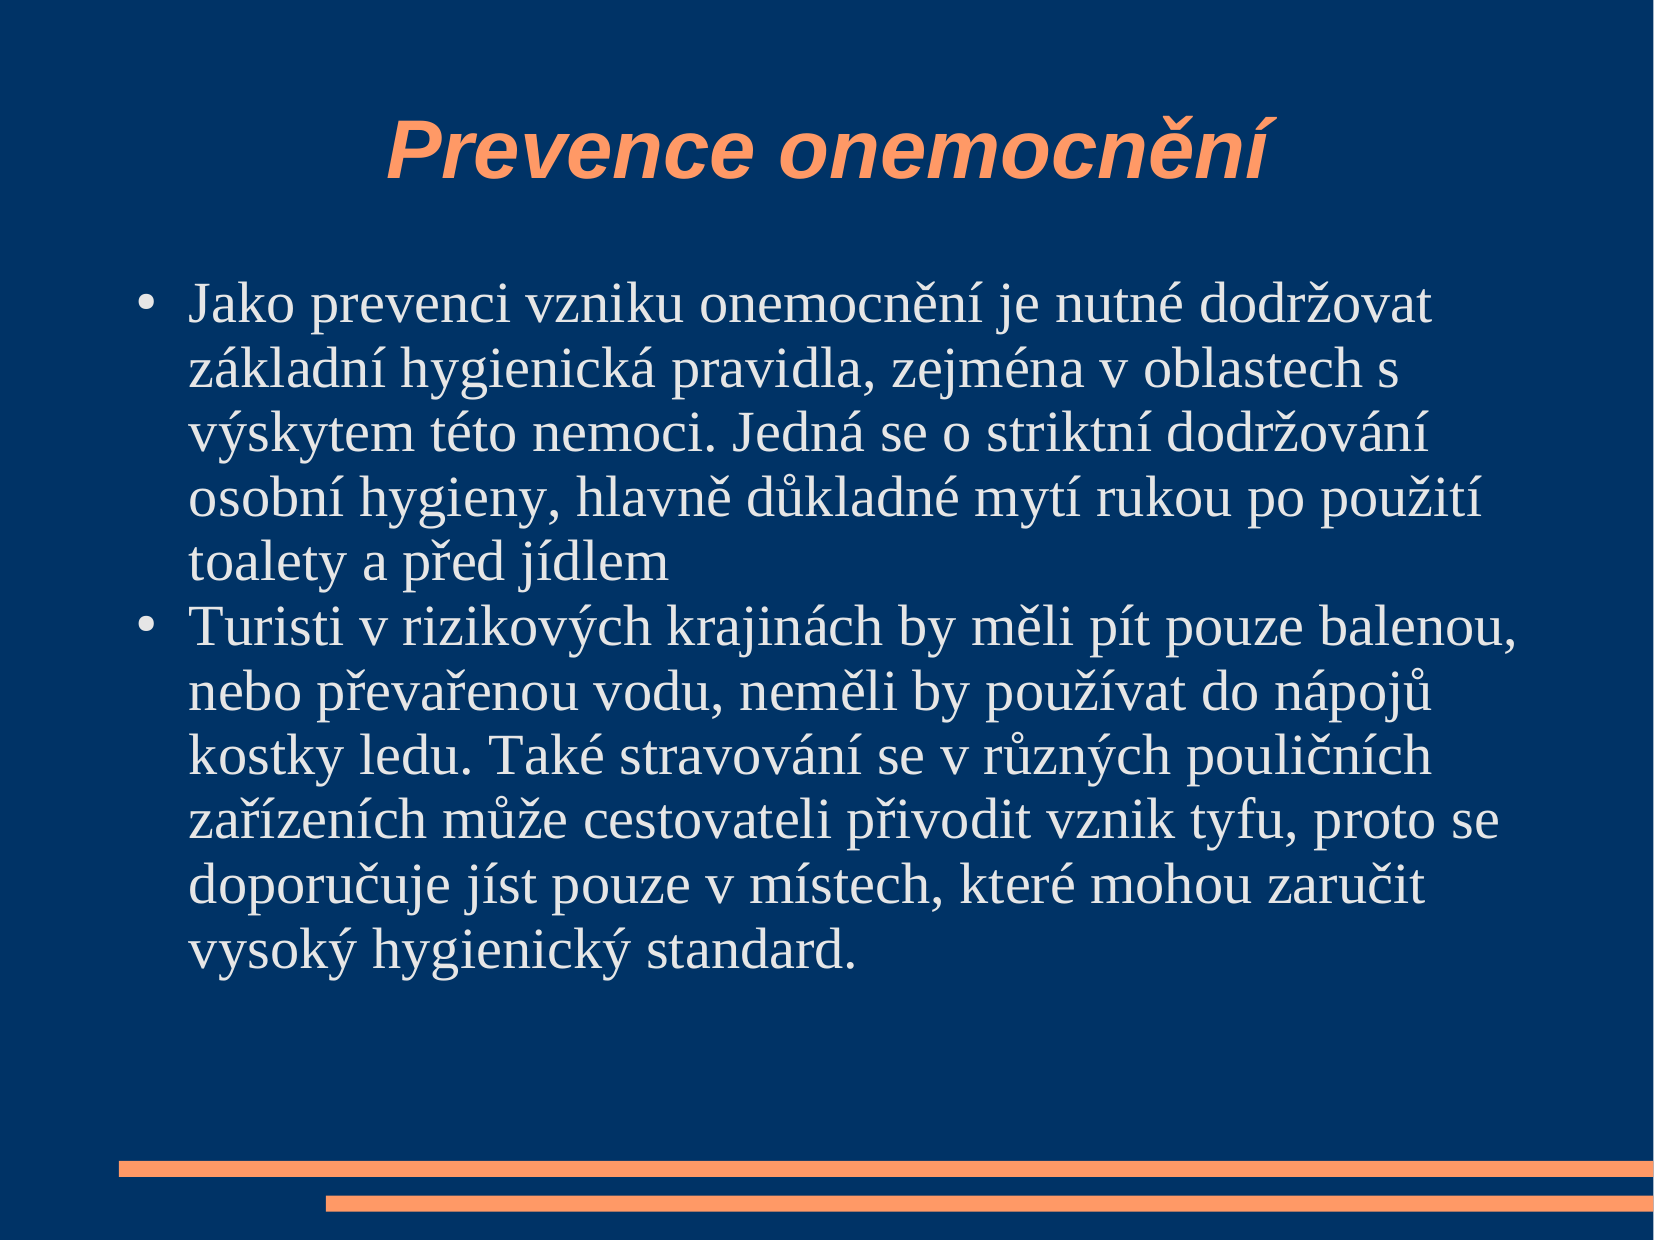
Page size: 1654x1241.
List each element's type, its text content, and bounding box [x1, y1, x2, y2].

list Jako prevenci vzniku onemocnění je nutné dodržovat základní hygienická pravidla, zejména v oblastech s výskytem této nemoci. Jedná se o striktní dodržování osobní hygieny, hlavně důkladné mytí rukou po použití toalety a před jídlem Turisti v rizikových krajinách by měli pít pouze balenou, nebo převařenou vodu, neměli by používat do nápojů kostky ledu. Také stravování se v různých pouličních zařízeních může cestovateli přivodit vznik tyfu, proto se doporučuje jíst pouze v místech, které mohou zaručit vysoký hygienický standard. [118, 270, 1558, 1152]
title Prevence onemocnění [121, 53, 1534, 247]
